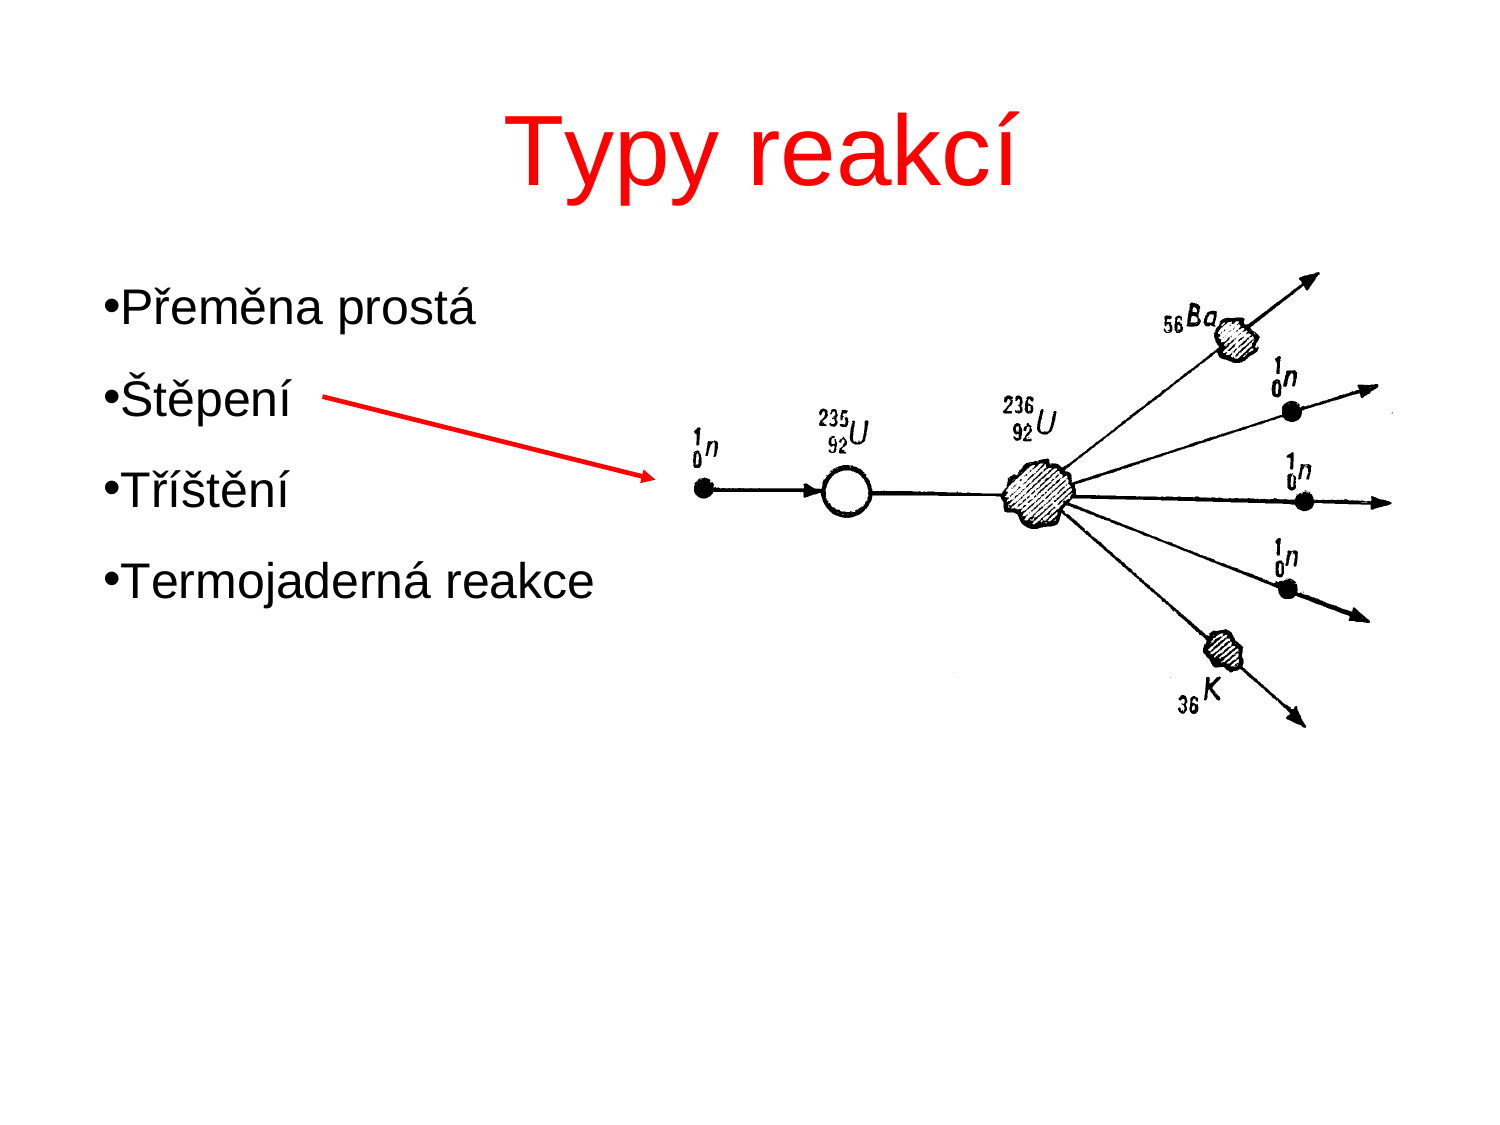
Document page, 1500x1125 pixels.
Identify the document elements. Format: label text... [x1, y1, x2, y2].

text_box Typy reakcí [171, 78, 1353, 214]
picture [667, 243, 1459, 735]
text_box Přeměna prostá Štěpení Tříštění Termojaderná reakce [88, 267, 667, 617]
